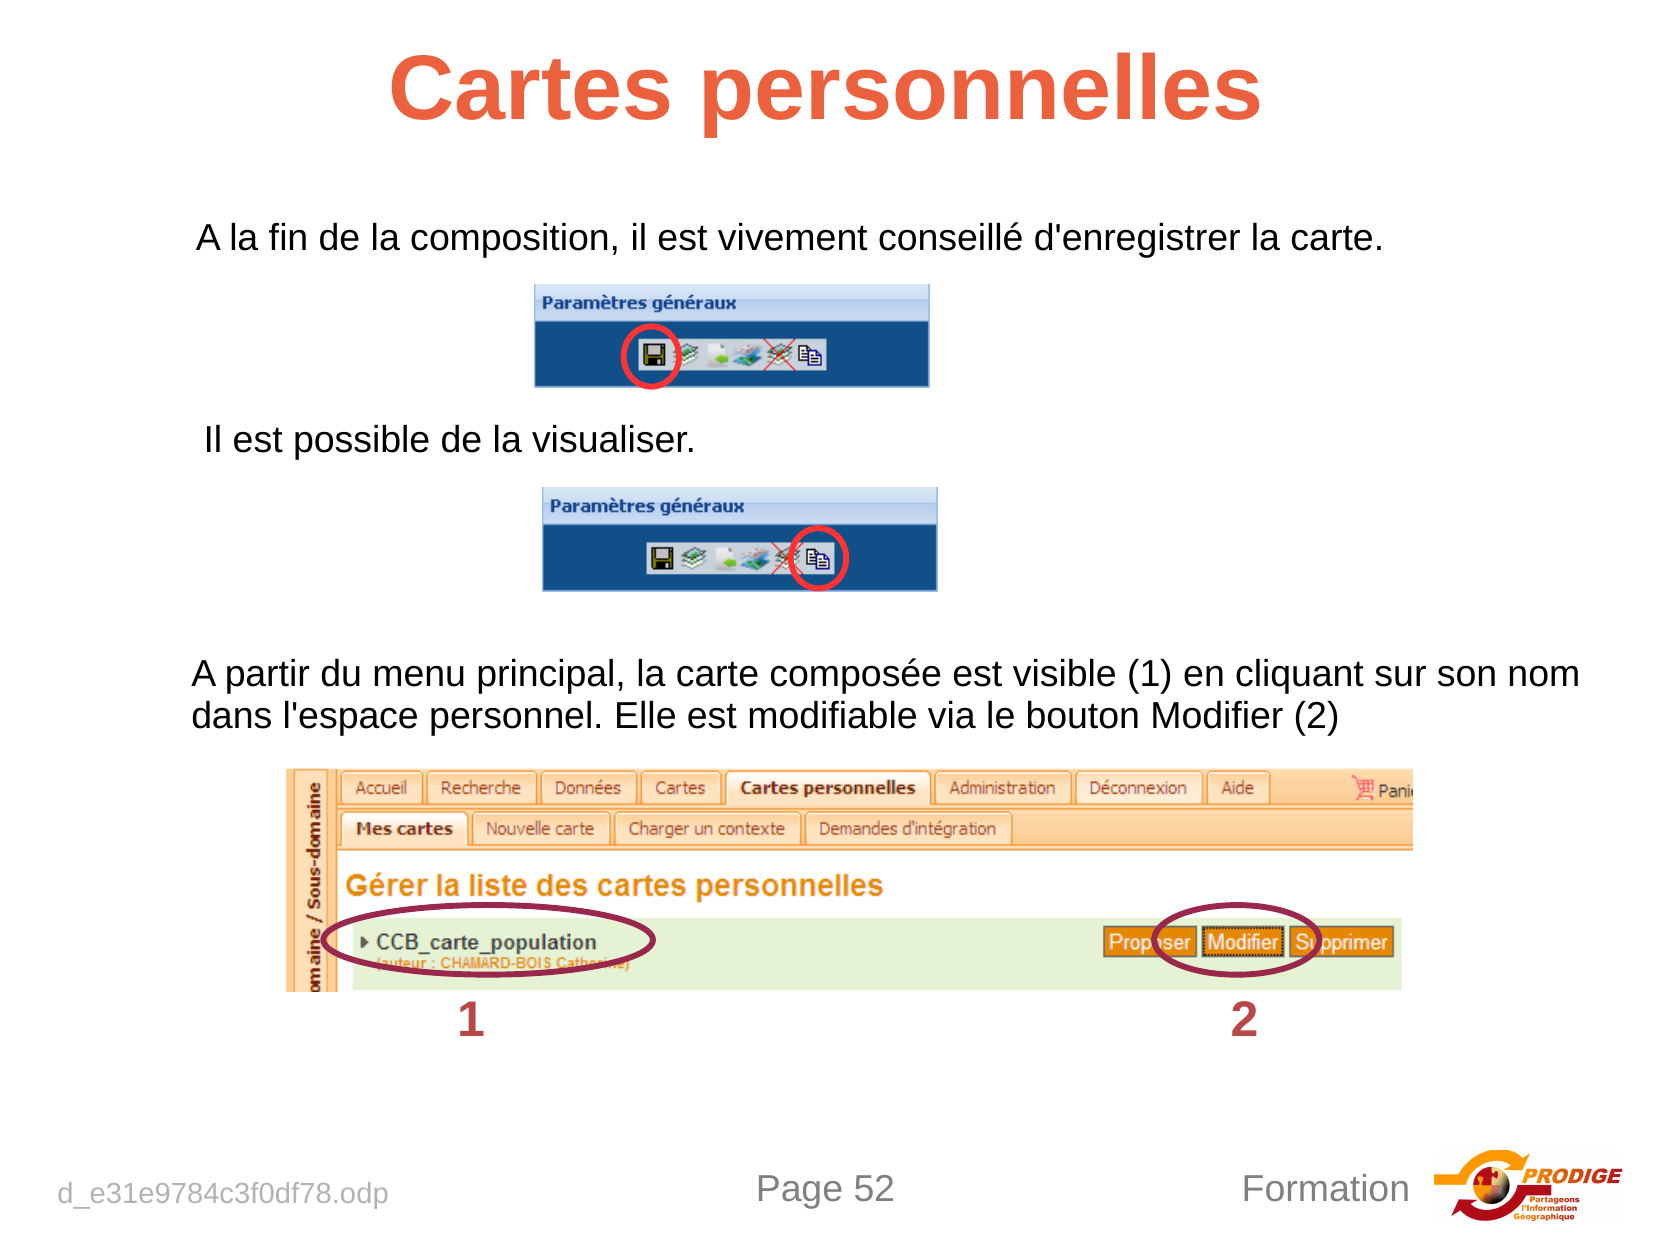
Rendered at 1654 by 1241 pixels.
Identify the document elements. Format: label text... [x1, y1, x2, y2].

text_box 2 [1215, 983, 1274, 1056]
text_box A la fin de la composition, il est vivement conseillé d'enregistrer la carte. [181, 208, 1411, 266]
text_box Il est possible de la visualiser. [188, 411, 722, 469]
picture [542, 487, 938, 592]
picture [534, 284, 930, 388]
picture [794, 532, 843, 585]
picture [627, 330, 676, 383]
text_box A partir du menu principal, la carte composée est visible (1) en cliquant sur son nom dans l'espace personnel. Elle est modifiable via le bouton Modifier (2) [176, 645, 1607, 744]
title Cartes personnelles [82, 0, 1571, 185]
picture [1434, 1150, 1623, 1221]
text_box 1 [442, 983, 500, 1056]
picture [286, 766, 1413, 992]
